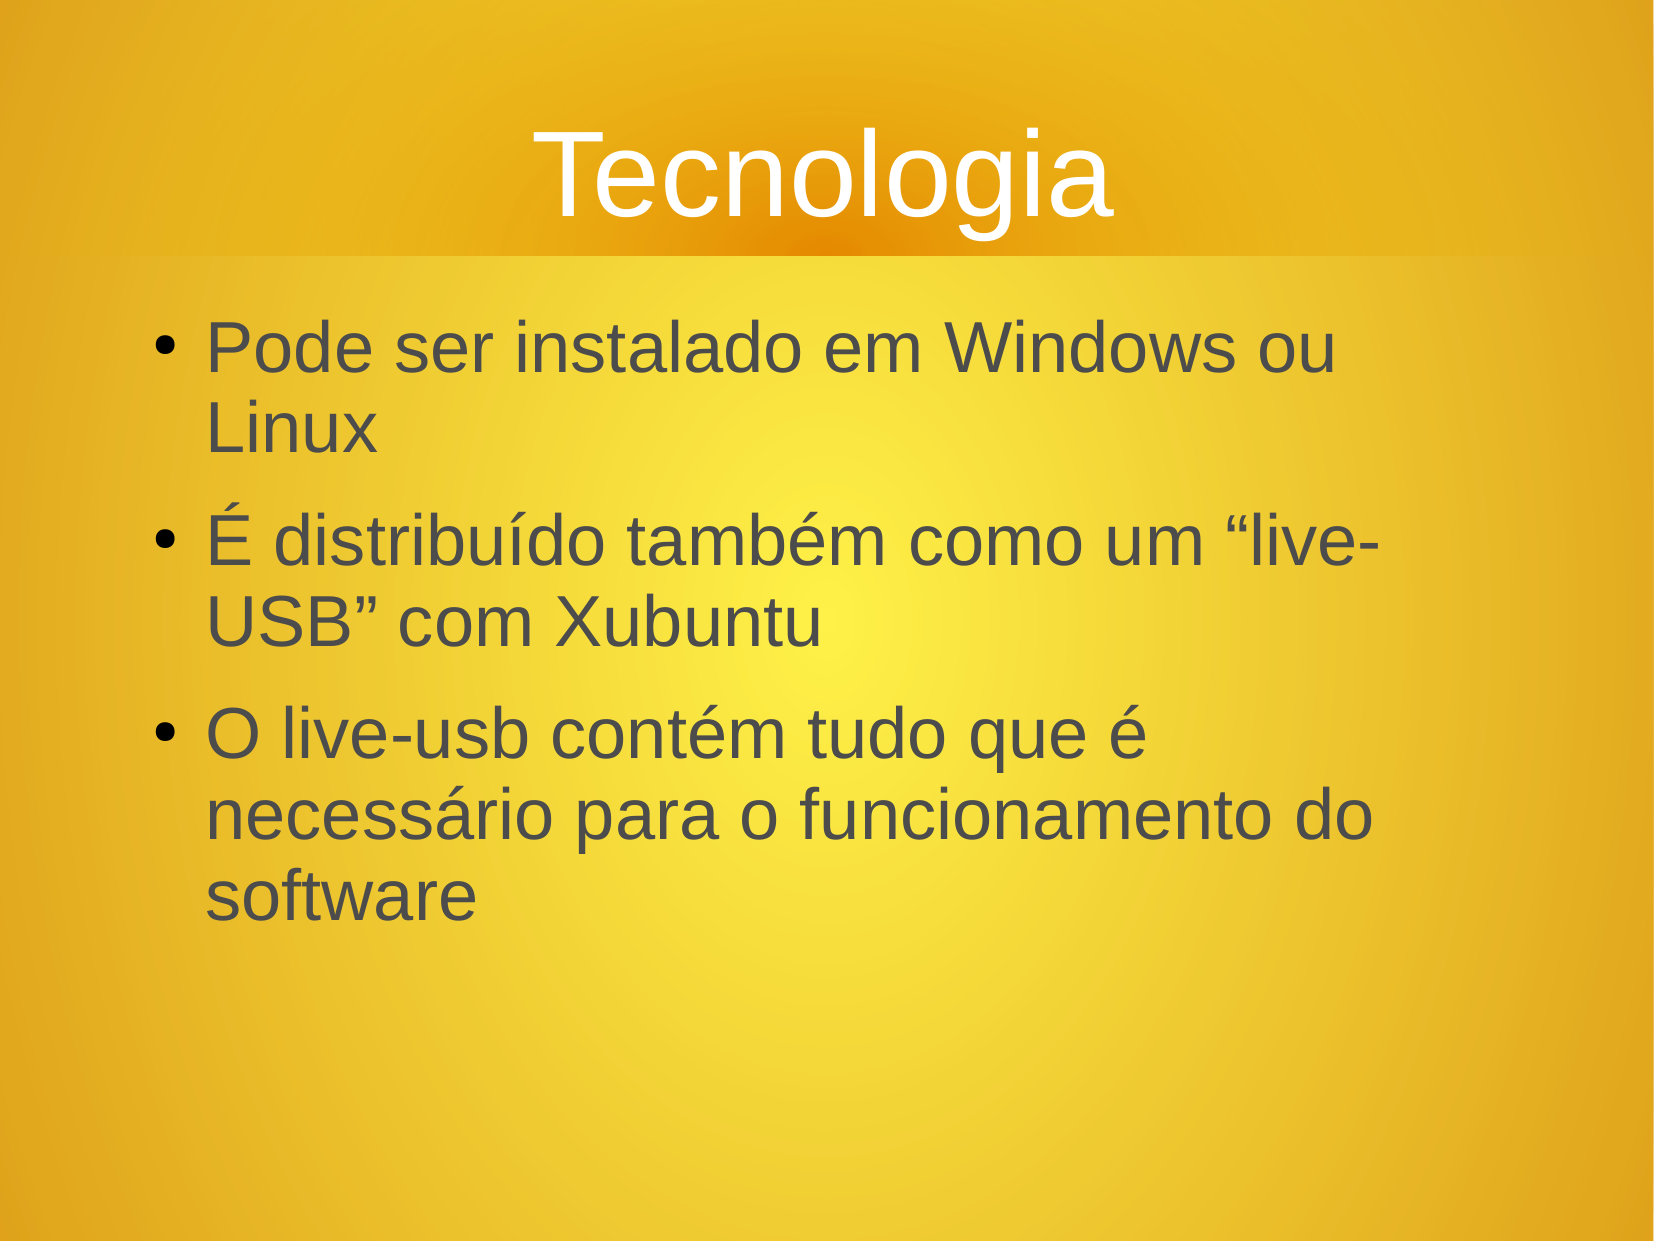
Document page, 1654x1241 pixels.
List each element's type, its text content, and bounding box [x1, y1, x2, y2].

title Tecnologia [78, 70, 1567, 278]
list Pode ser instalado em Windows ou Linux É distribuído também como um “live-USB” com Xubuntu O live-usb contém tudo que é necessário para o funcionamento do software [134, 306, 1519, 1170]
